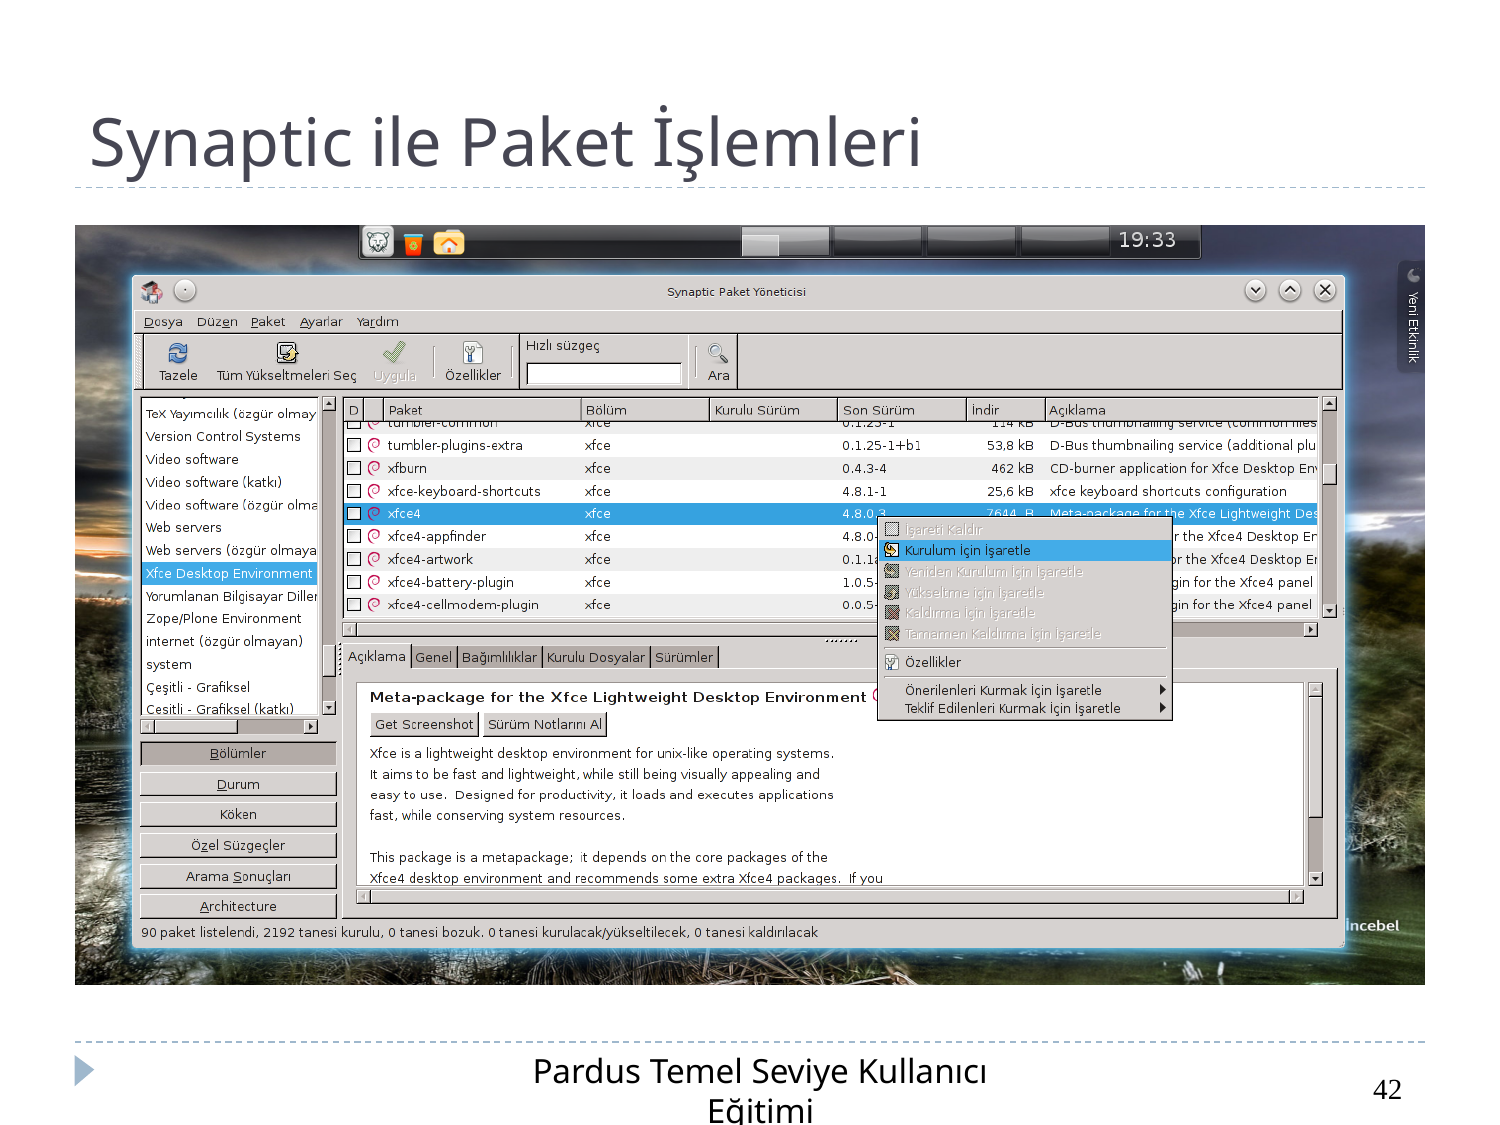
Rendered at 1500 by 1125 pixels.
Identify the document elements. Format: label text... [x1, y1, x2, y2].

picture [75, 225, 1425, 985]
title Synaptic ile Paket İşlemleri [75, 24, 1425, 188]
